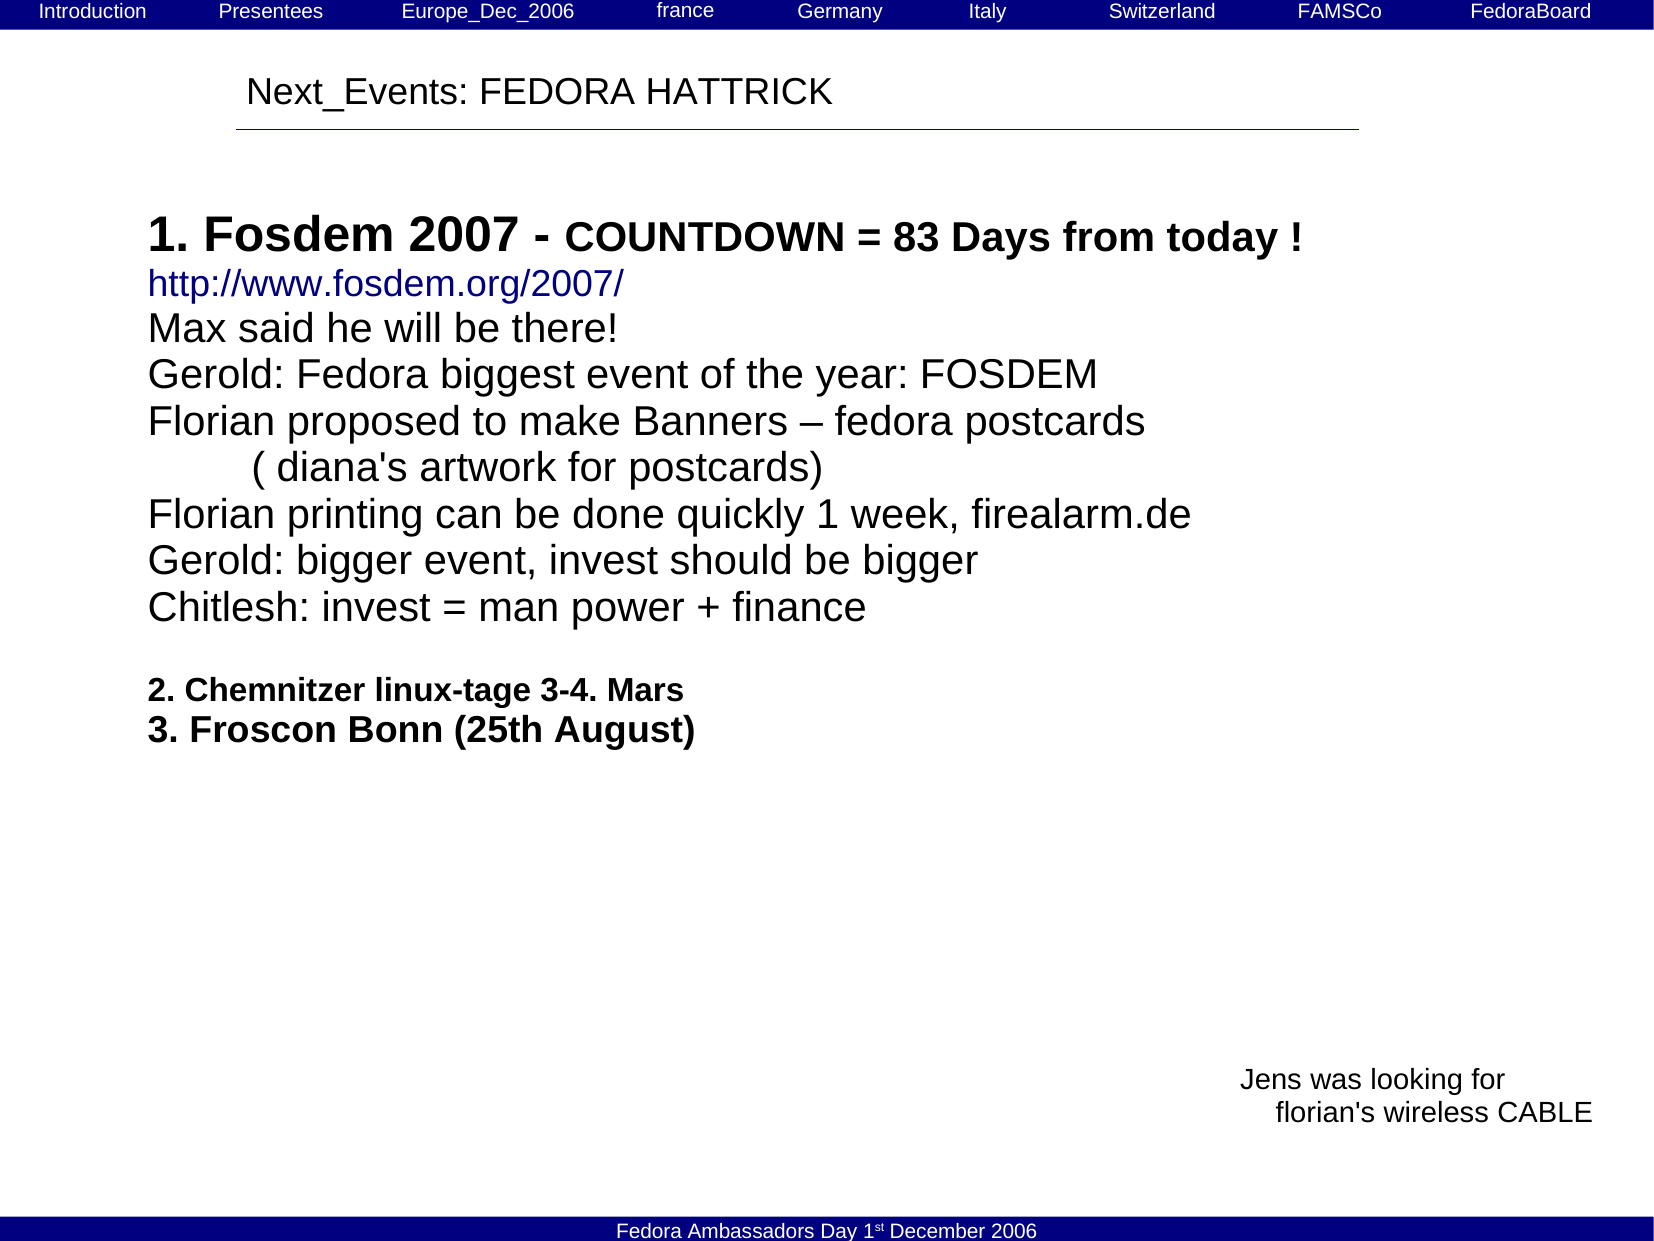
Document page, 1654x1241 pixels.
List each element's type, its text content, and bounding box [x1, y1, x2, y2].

text_box Jens was looking for florian's wireless CABLE [1240, 1062, 1595, 1151]
text_box 1. Fosdem 2007 - COUNTDOWN = 83 Days from today ! http://www.fosdem.org/2007/ Max said he will be there! Gerold: Fedora biggest event of the year: FOSDEM Florian proposed to make Banners – fedora postcards ( diana's artwork for postcards) Florian printing can be done quickly 1 week, firealarm.de Gerold: bigger event, invest should be bigger Chitlesh: invest = man power + finance 2. Chemnitzer linux-tage 3-4. Mars 3. Froscon Bonn (25th August) [147, 206, 1565, 991]
text_box Next_Events: FEDORA HATTRICK [246, 70, 834, 127]
